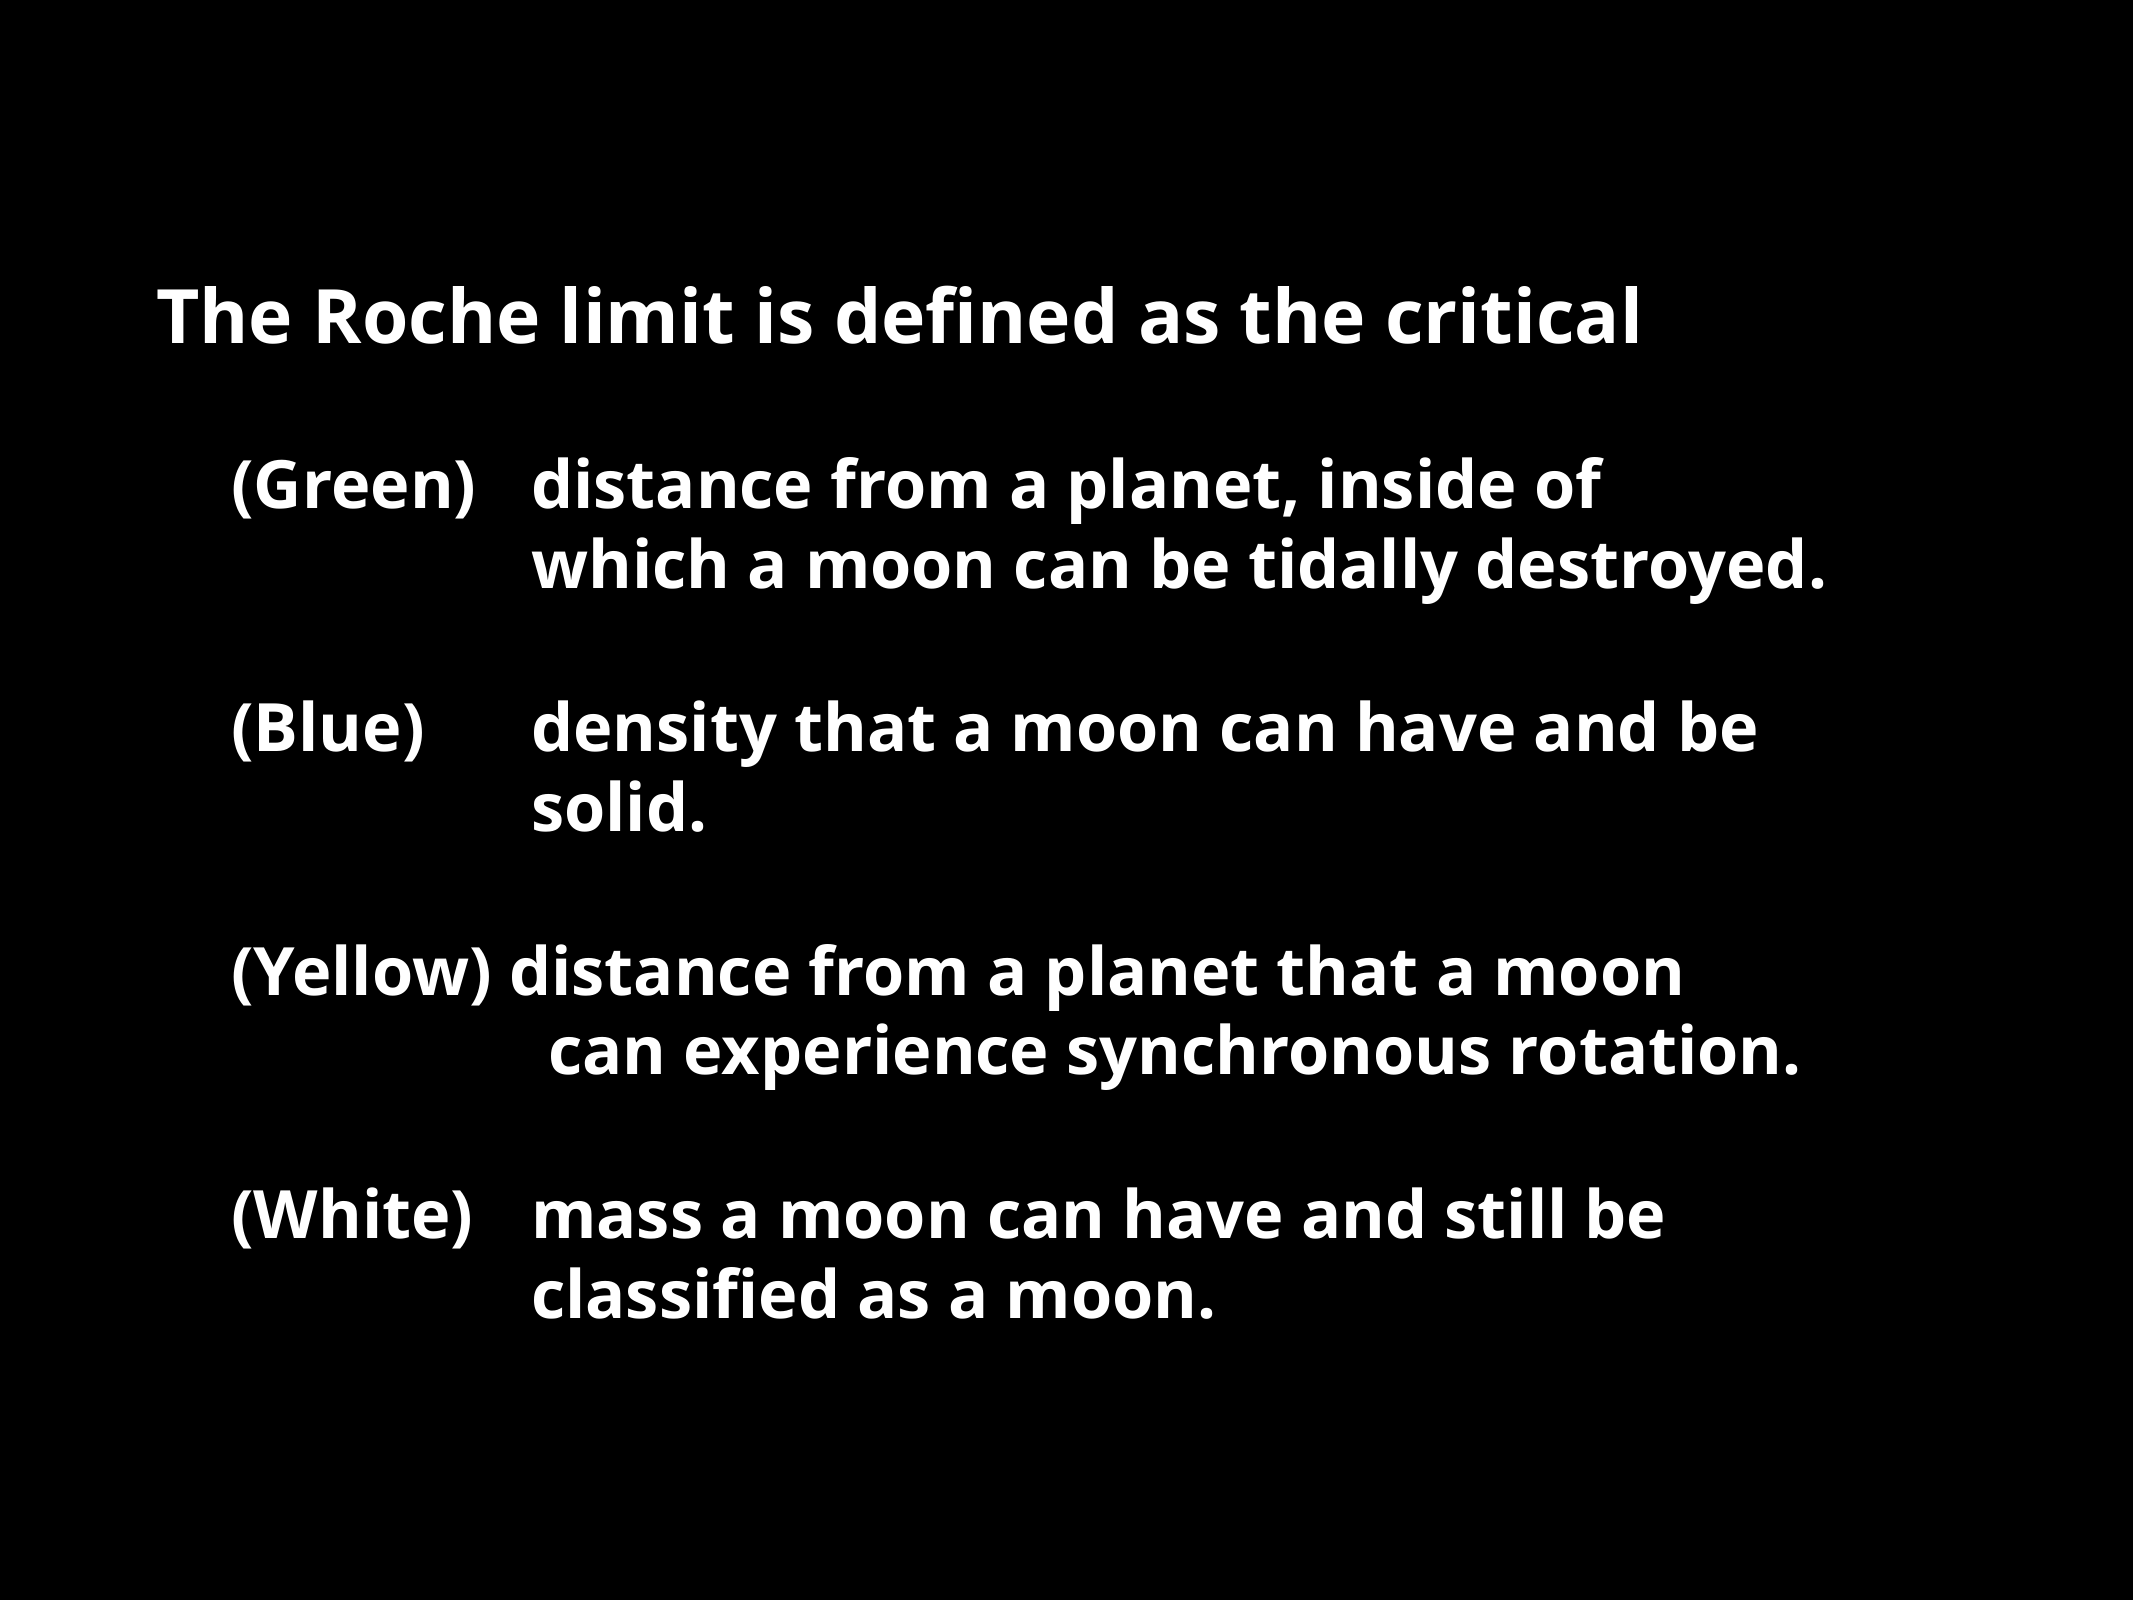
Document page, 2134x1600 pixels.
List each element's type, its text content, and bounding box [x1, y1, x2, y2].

list The Roche limit is defined as the critical (Green) distance from a planet, inside of which a moon can be tidally destroyed. (Blue) density that a moon can have and be solid. (Yellow) distance from a planet that a moon can experience synchronous rotation. (White) mass a moon can have and still be classified as a moon. [156, 208, 2086, 1392]
